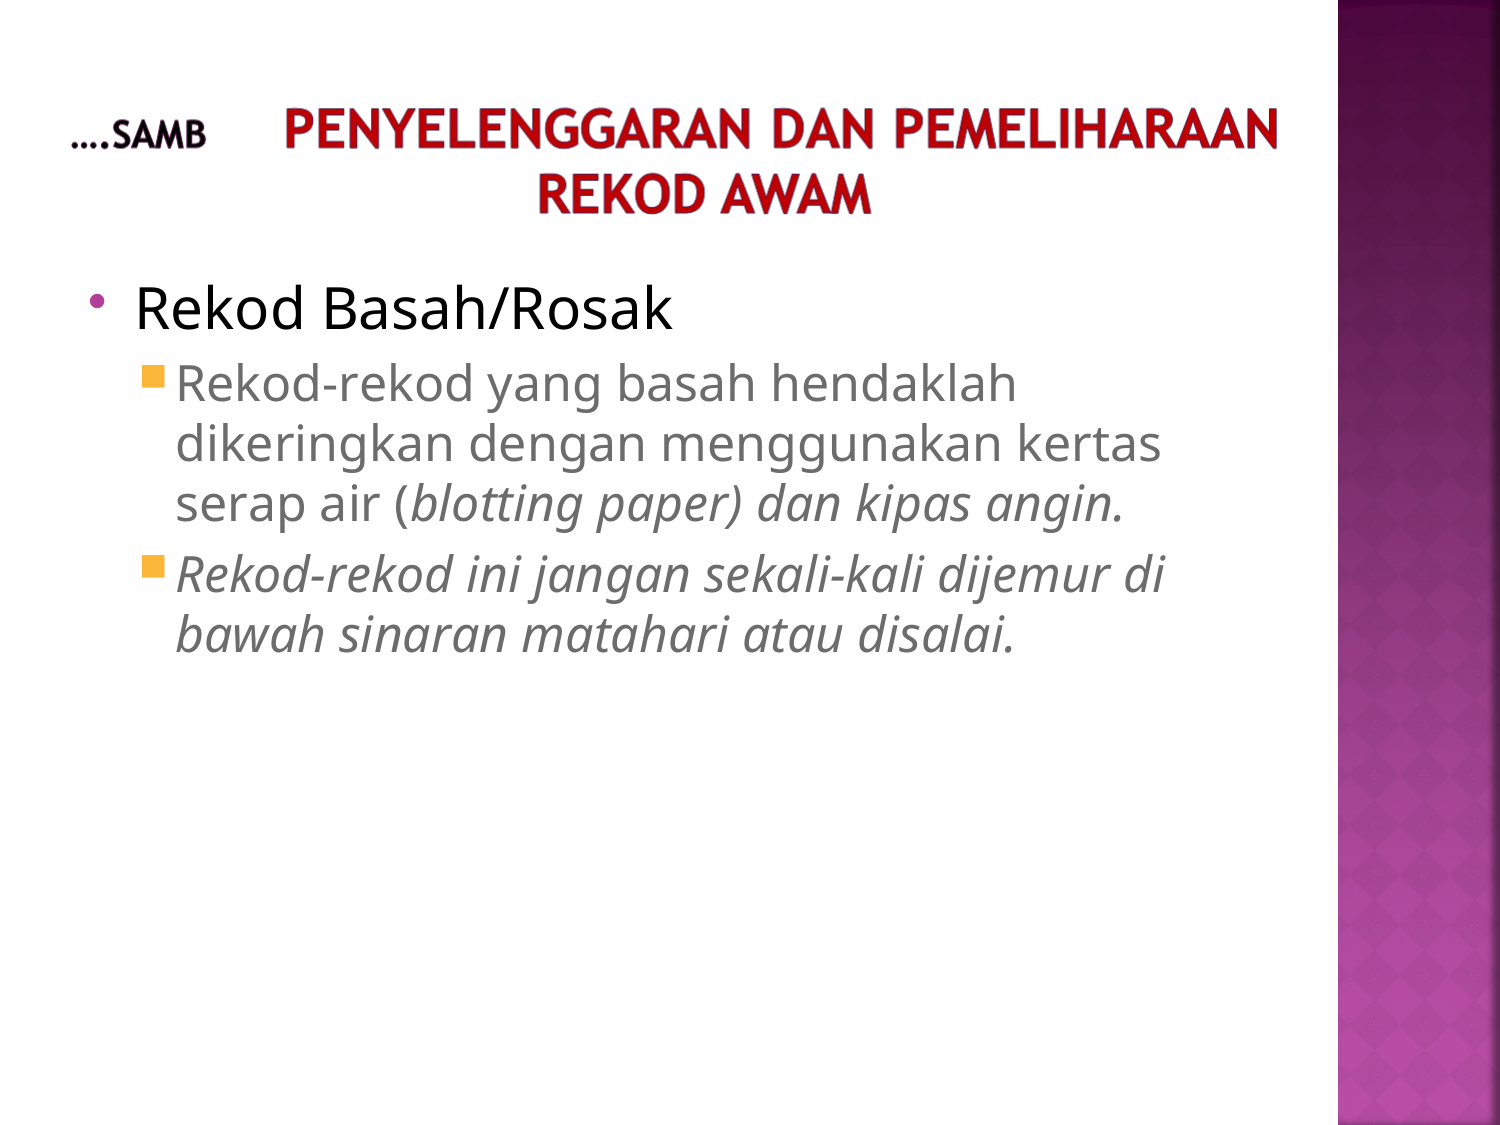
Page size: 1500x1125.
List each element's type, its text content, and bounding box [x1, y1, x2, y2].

picture [1338, 0, 1500, 1125]
list Rekod Basah/Rosak Rekod-rekod yang basah hendaklah dikeringkan dengan menggunakan kertas serap air (blotting paper) dan kipas angin. Rekod-rekod ini jangan sekali-kali dijemur di bawah sinaran matahari atau disalai. [75, 263, 1263, 1060]
picture [63, 37, 1326, 225]
